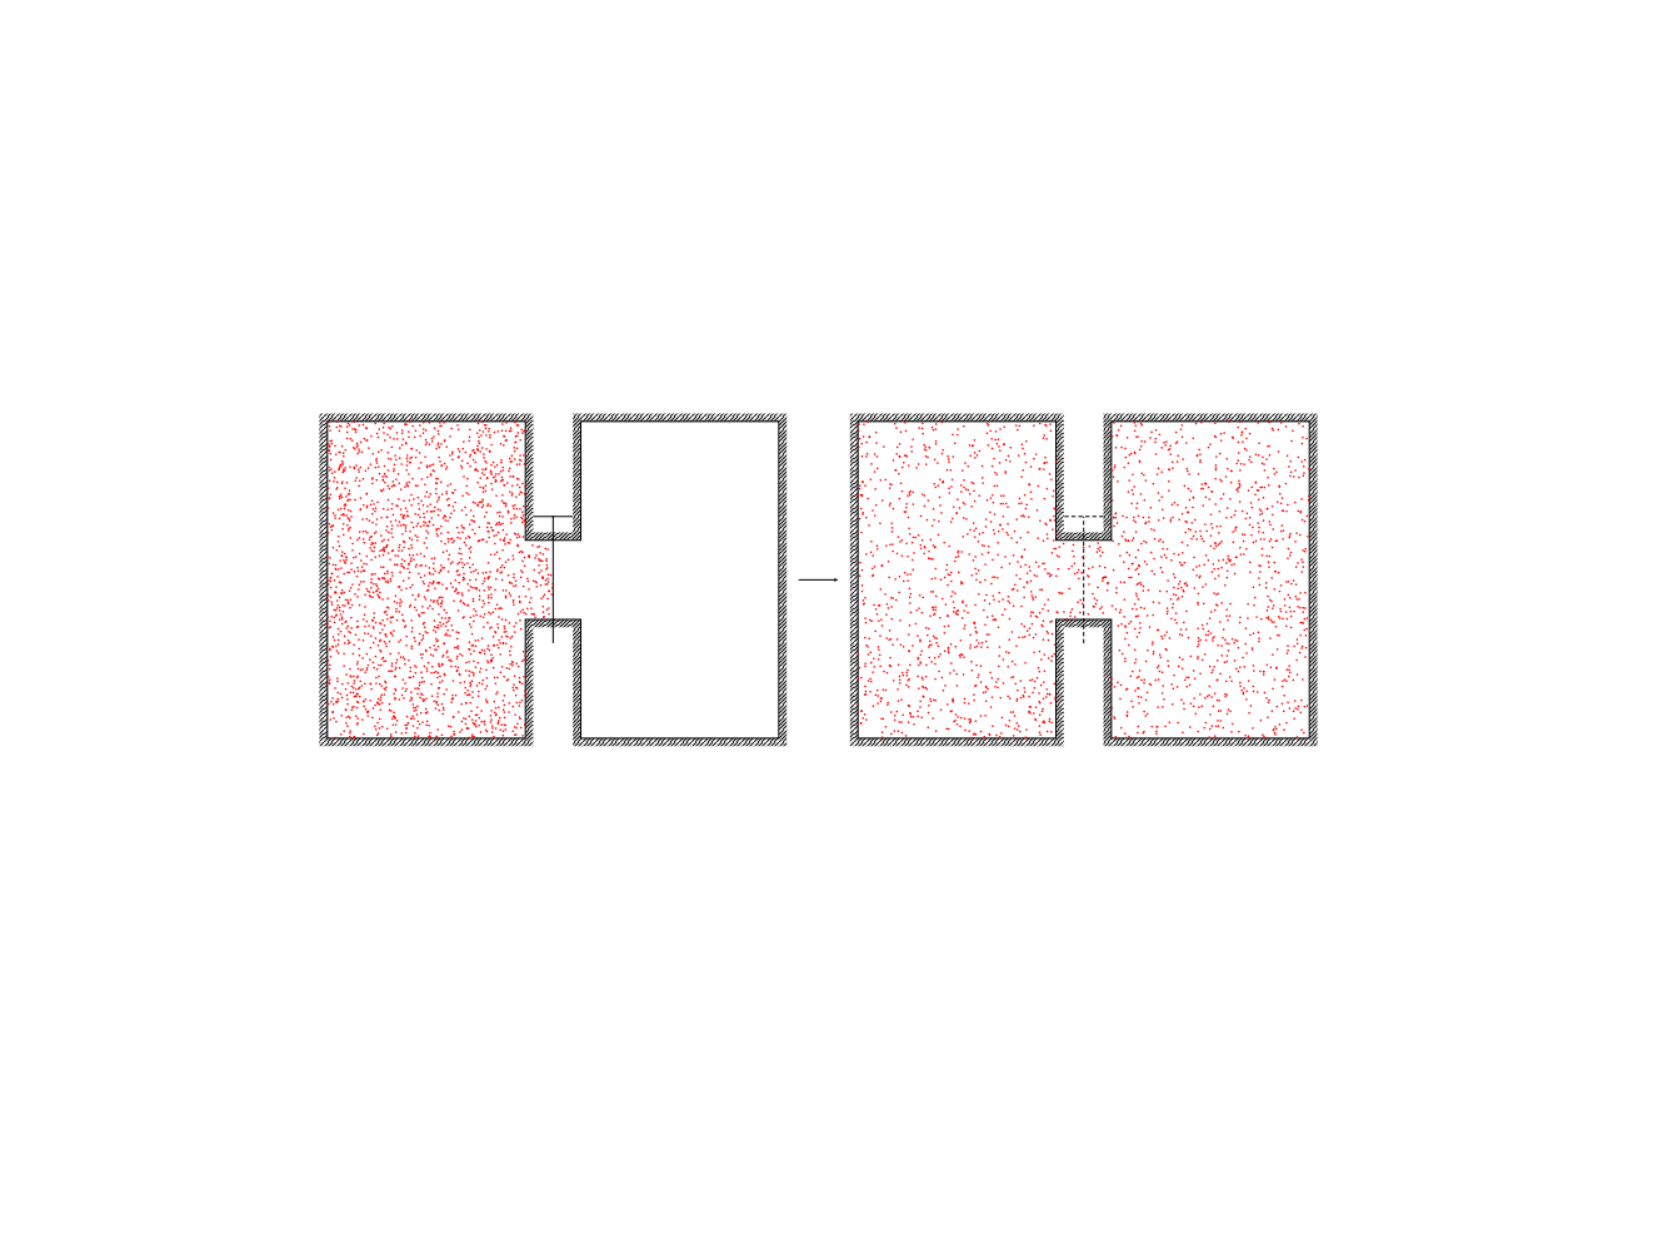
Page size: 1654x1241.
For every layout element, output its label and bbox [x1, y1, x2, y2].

picture [314, 408, 1323, 756]
